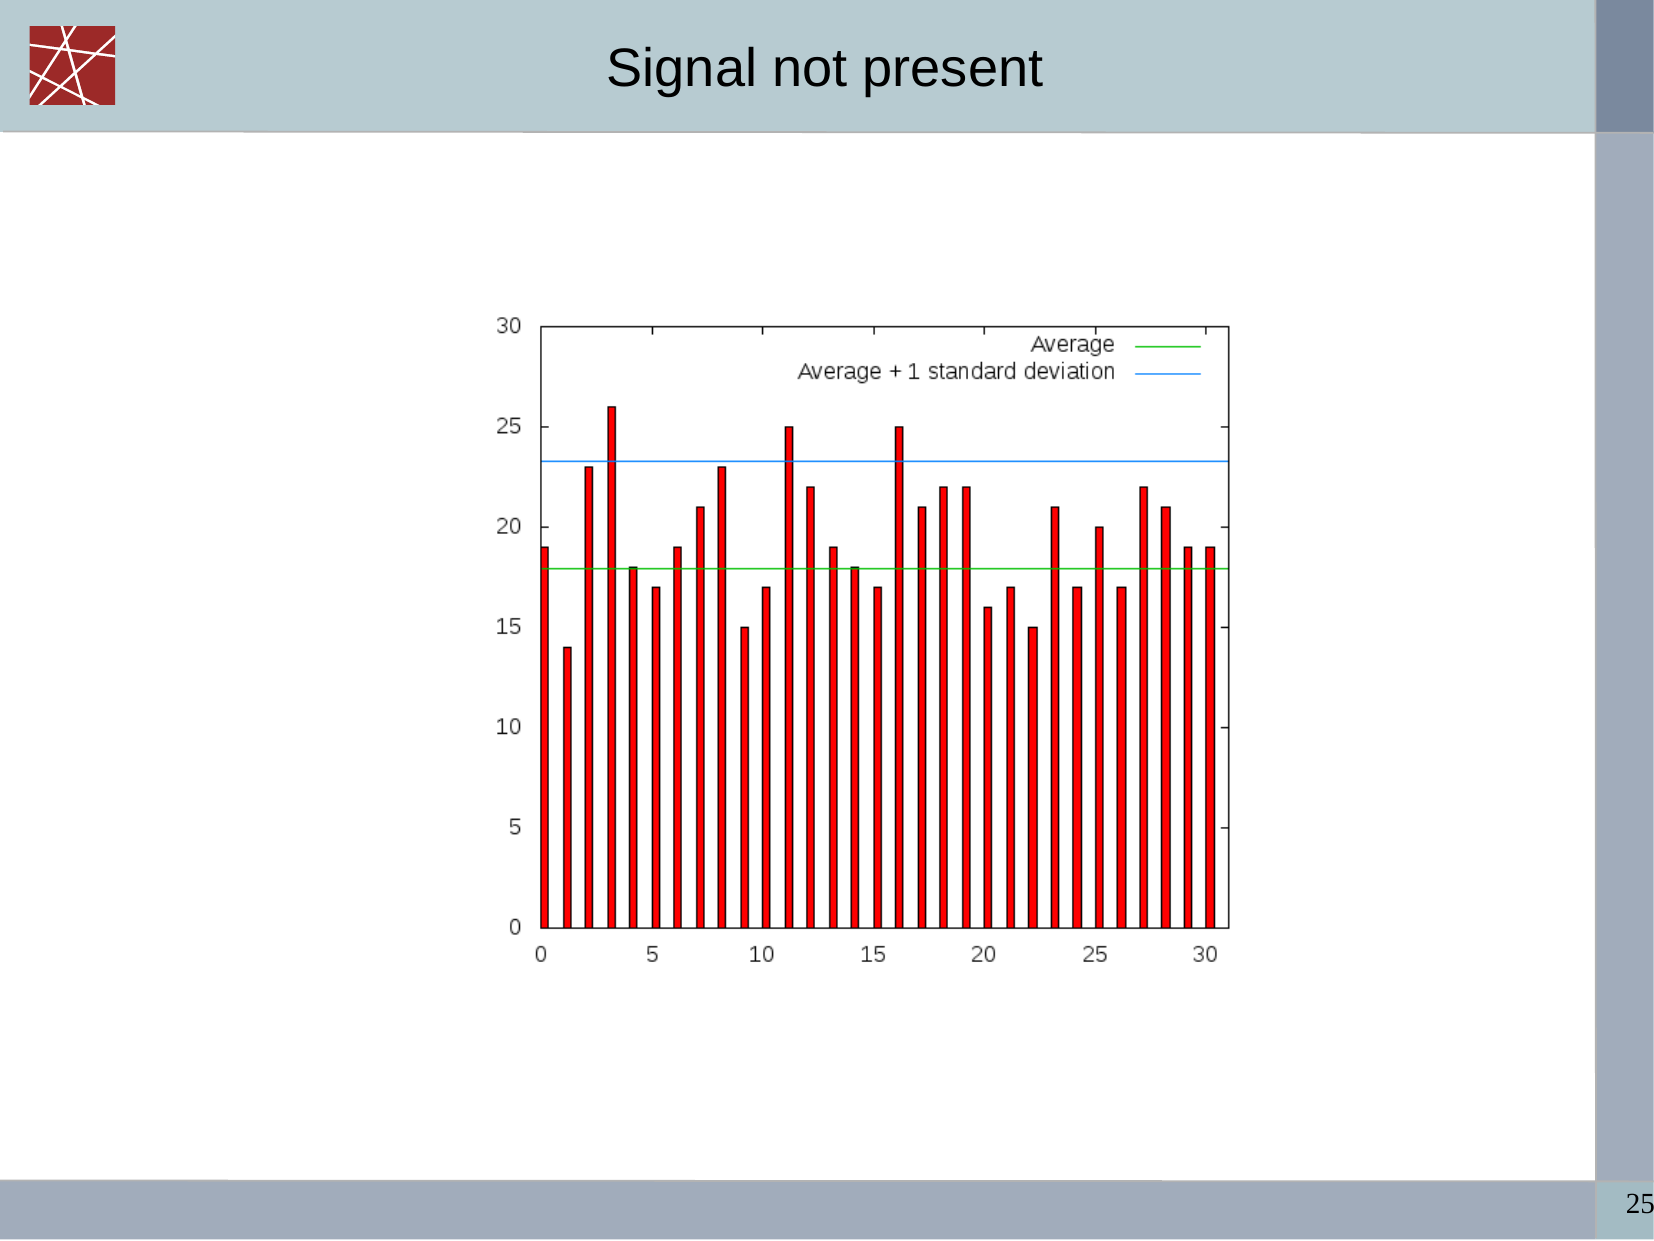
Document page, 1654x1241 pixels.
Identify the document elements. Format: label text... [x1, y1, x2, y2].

title Signal not present [81, 9, 1570, 126]
picture [406, 299, 1264, 1015]
